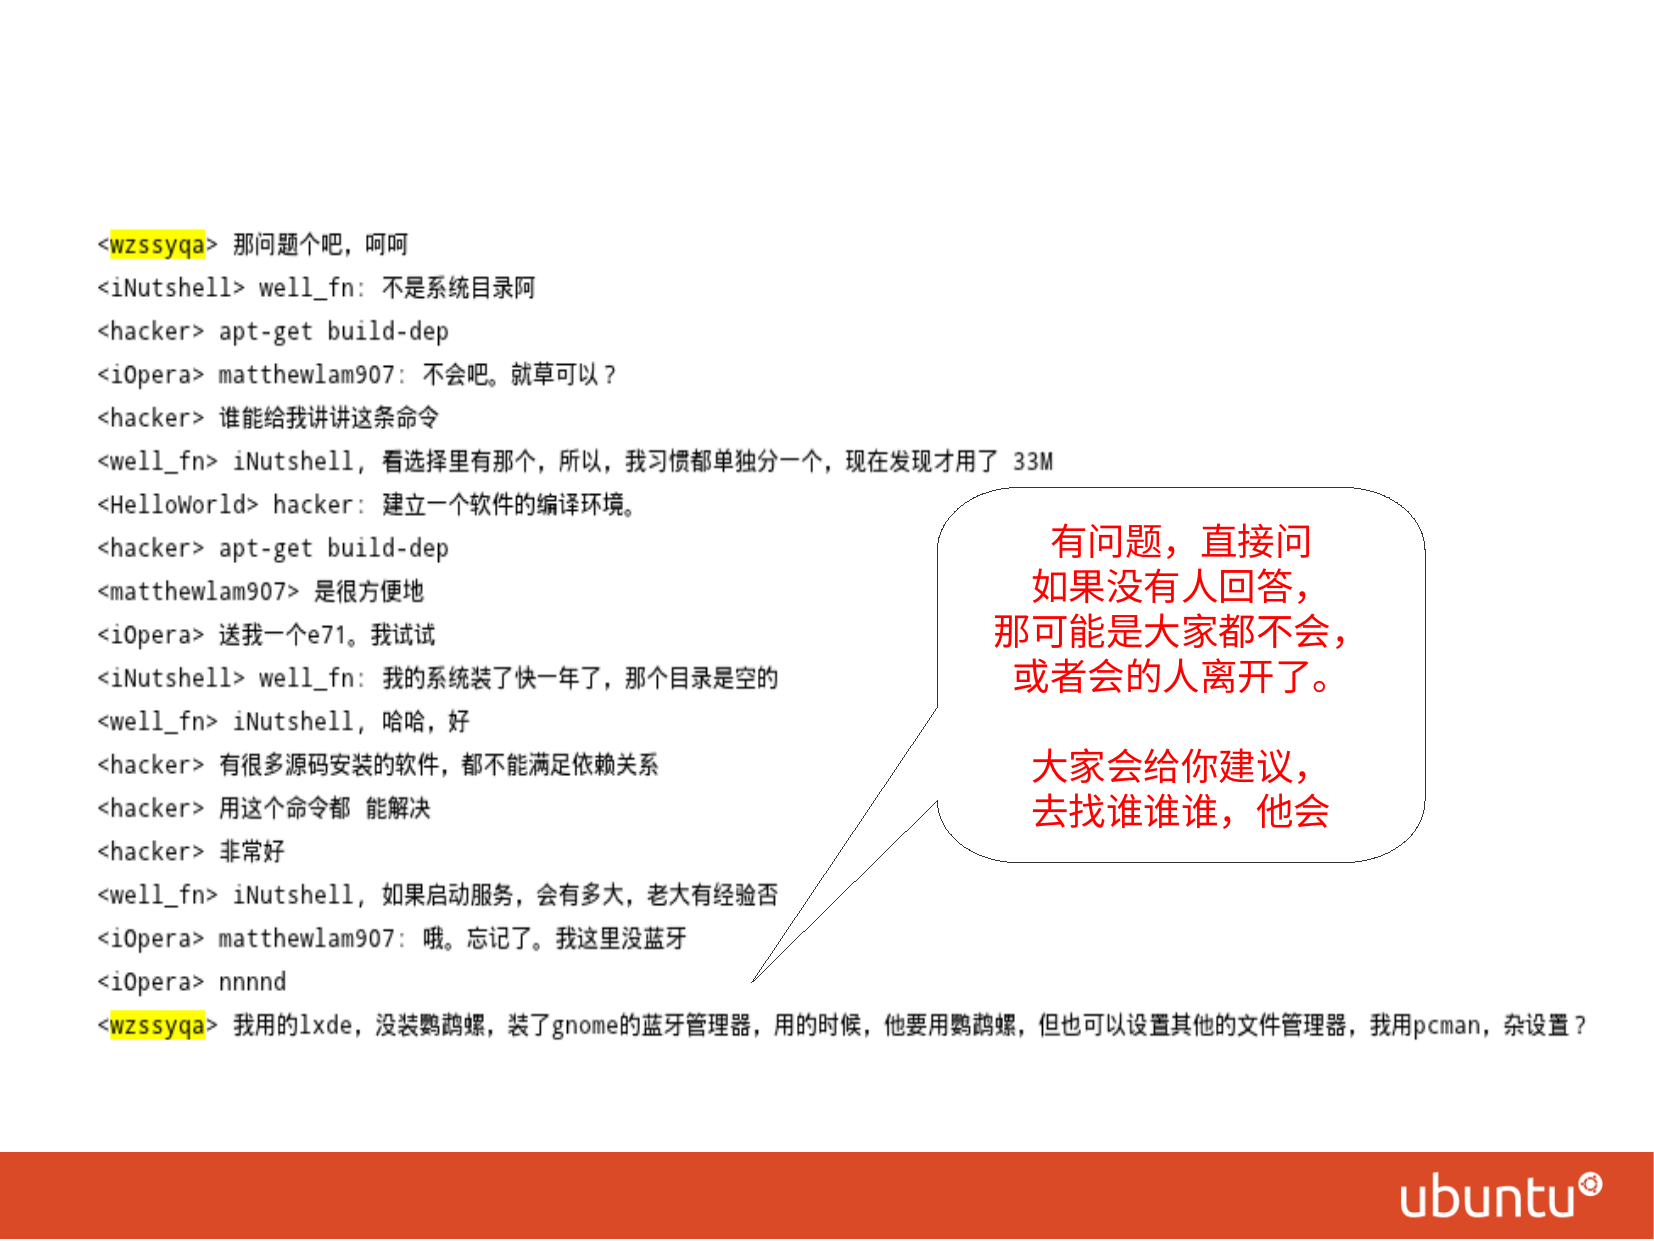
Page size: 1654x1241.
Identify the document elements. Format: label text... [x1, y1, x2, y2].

text_box 有问题，直接问 如果没有人回答， 那可能是大家都不会， 或者会的人离开了。 大家会给你建议， 去找谁谁谁，他会 [751, 487, 1426, 983]
picture [0, 1152, 1654, 1239]
picture [75, 224, 1651, 1051]
